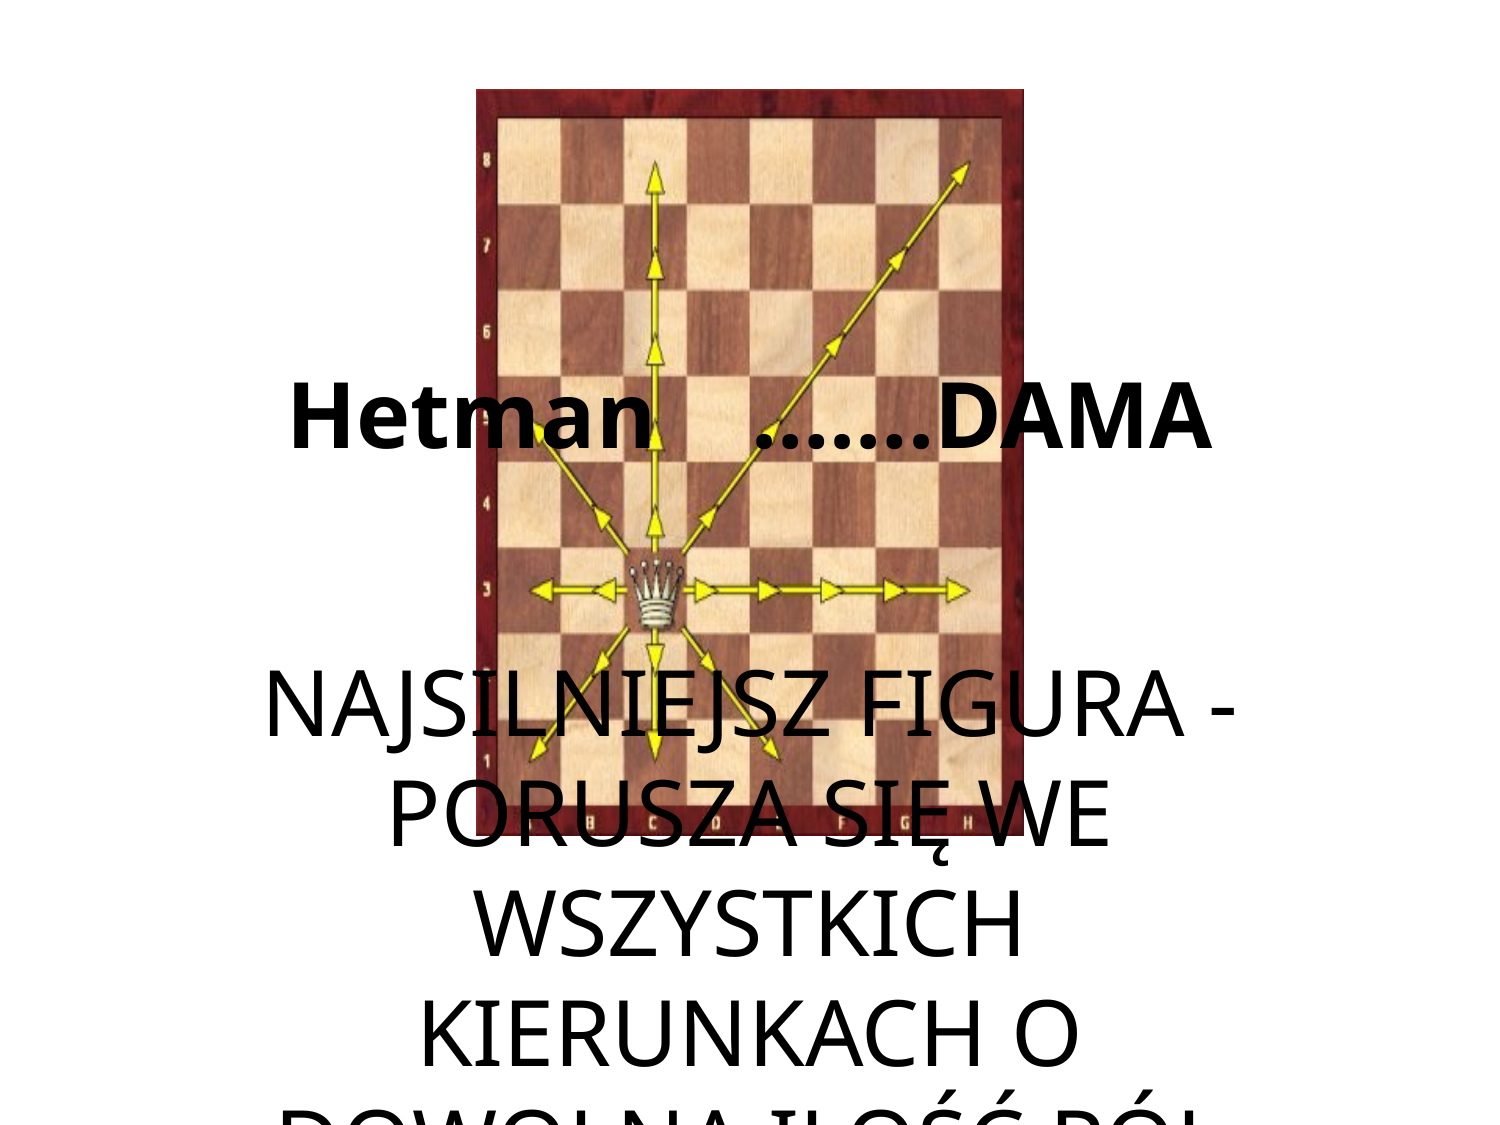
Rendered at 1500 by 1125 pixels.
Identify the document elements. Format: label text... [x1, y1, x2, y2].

subtitle NAJSILNIEJSZ FIGURA - PORUSZA SIĘ WE WSZYSTKICH KIERUNKACH O DOWOLNA ILOŚĆ PÓL [225, 637, 1275, 925]
picture [476, 89, 1024, 349]
title Hetman …….DAMA [112, 349, 1388, 591]
picture [476, 591, 1024, 637]
